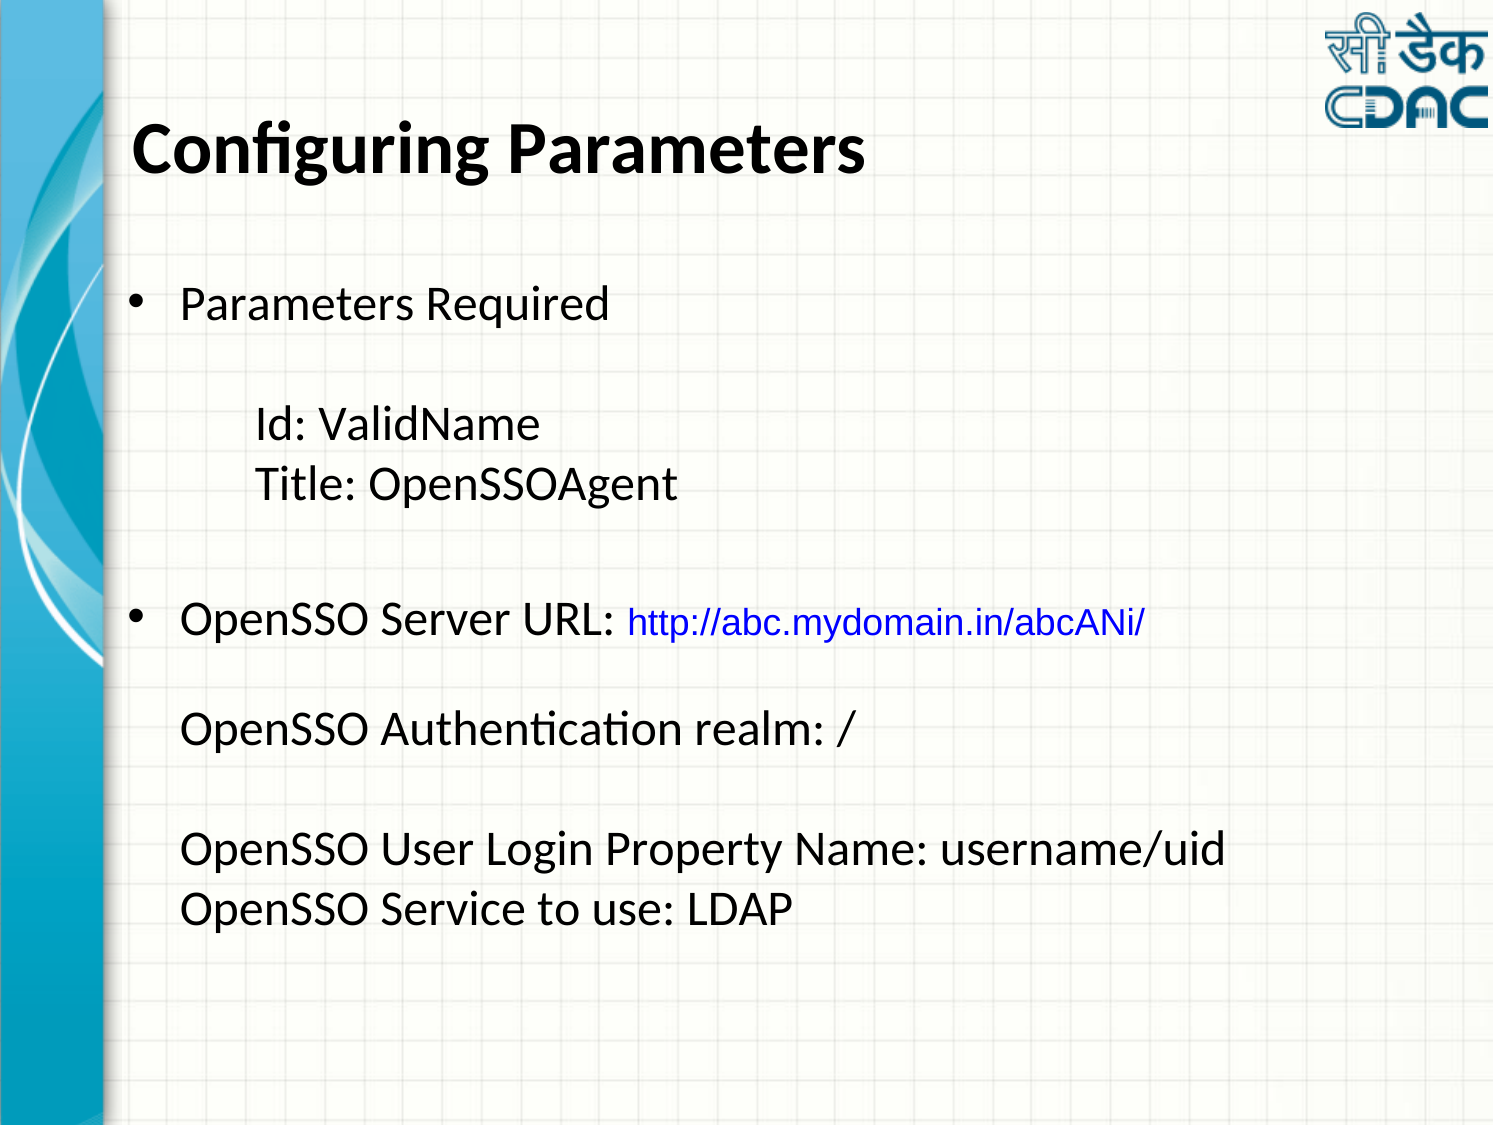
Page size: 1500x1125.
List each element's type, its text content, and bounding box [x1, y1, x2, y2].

text_box Configuring Parameters [117, 49, 1468, 238]
text_box Parameters Required Id: ValidName Title: OpenSSOAgent OpenSSO Server URL: http://abc.mydomain.in/abcANi/ OpenSSO Authentication realm: / OpenSSO User Login Property Name: username/uid OpenSSO Service to use: LDAP [112, 262, 1463, 1005]
picture [0, 0, 1493, 1125]
